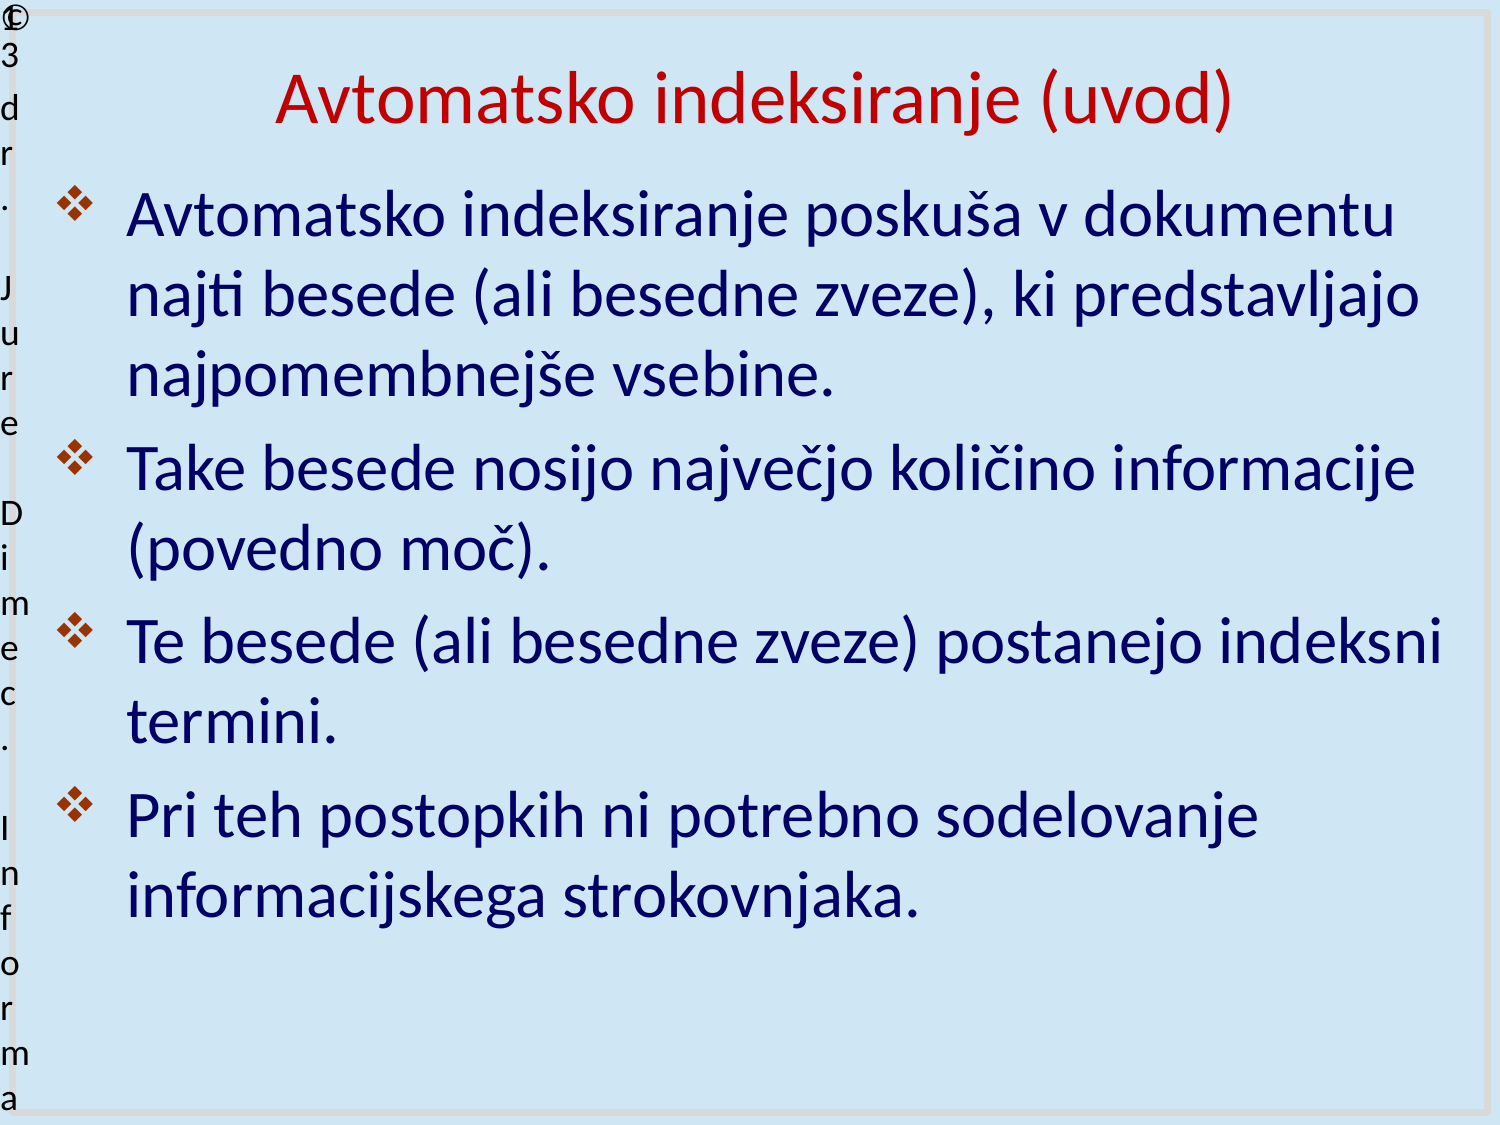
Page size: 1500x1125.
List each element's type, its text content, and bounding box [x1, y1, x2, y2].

list Avtomatsko indeksiranje poskuša v dokumentu najti besede (ali besedne zveze), ki predstavljajo najpomembnejše vsebine. Take besede nosijo največjo količino informacije (povedno moč). Te besede (ali besedne zveze) postanejo indeksni termini. Pri teh postopkih ni potrebno sodelovanje informacijskega strokovnjaka. [37, 162, 1475, 1050]
title Avtomatsko indeksiranje (uvod) [37, 37, 1475, 150]
